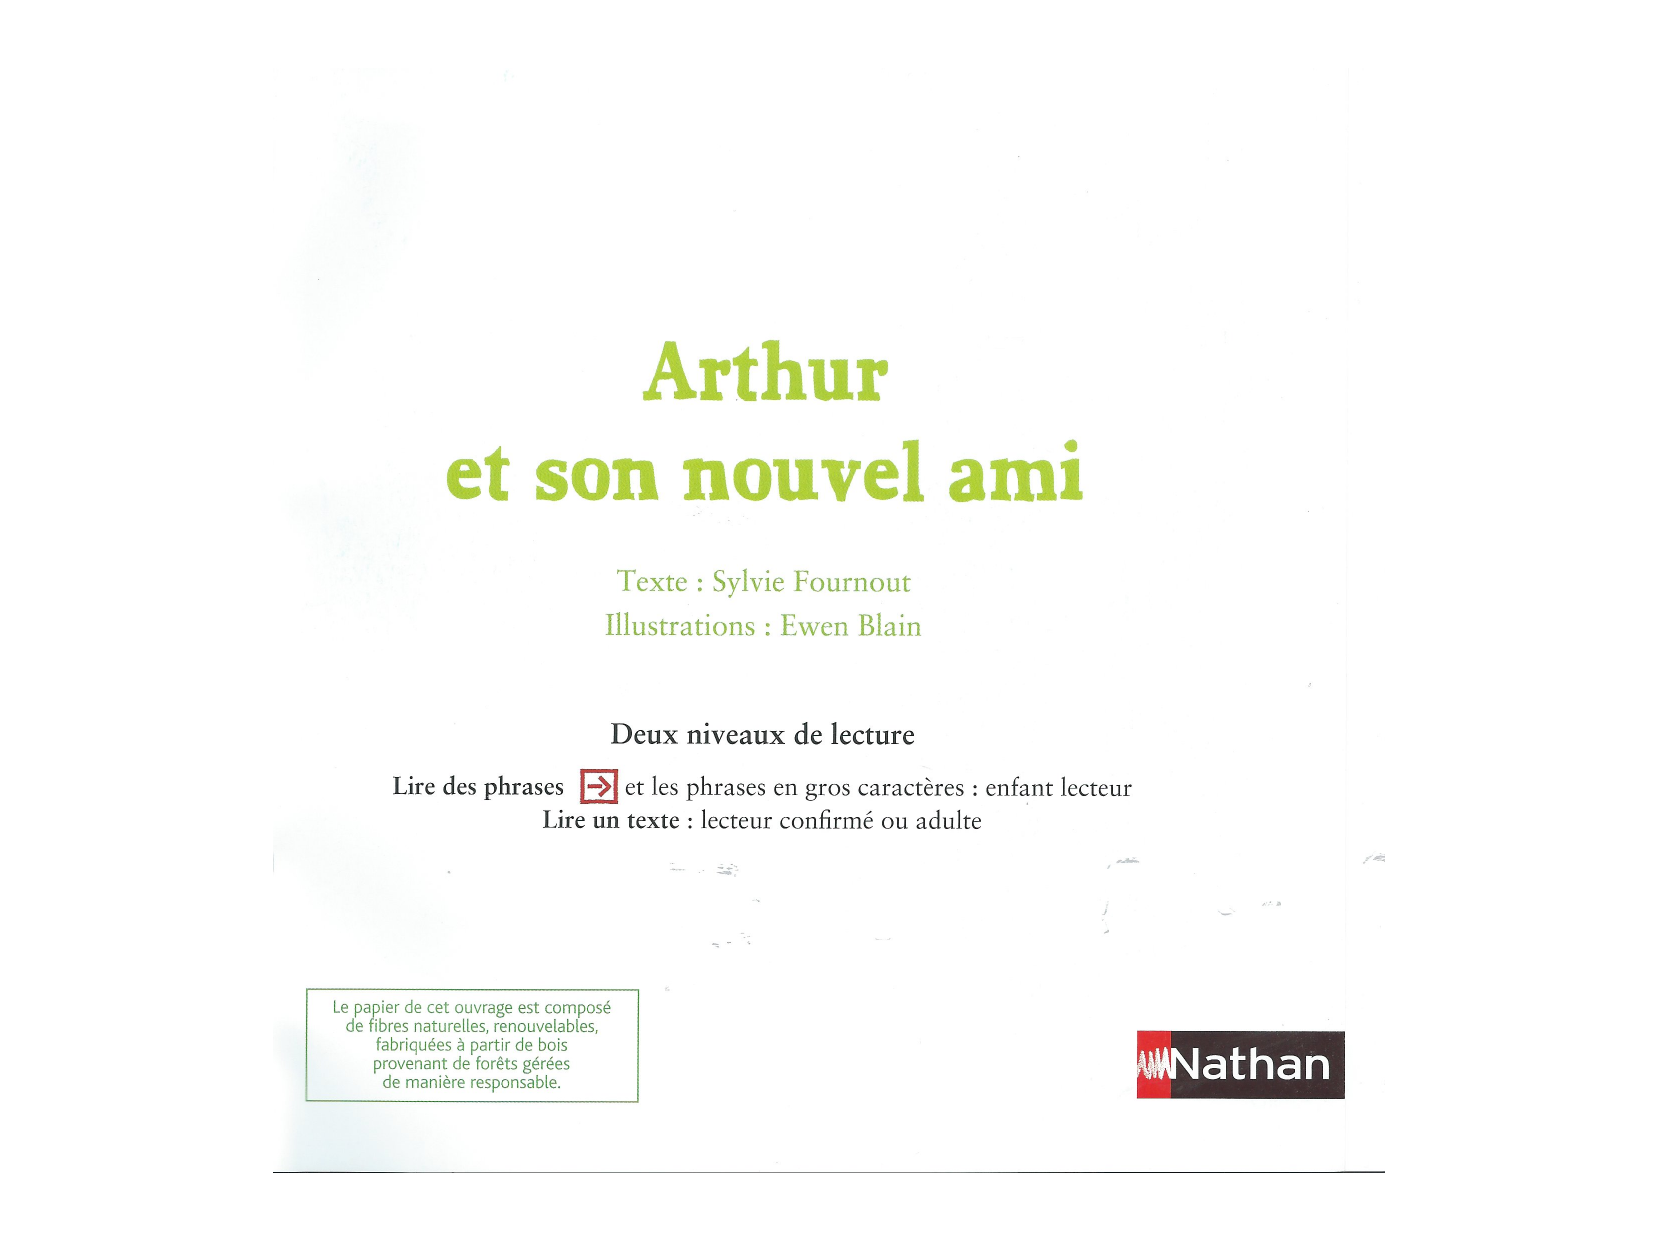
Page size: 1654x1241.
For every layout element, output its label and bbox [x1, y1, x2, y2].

picture [273, 68, 1385, 1173]
